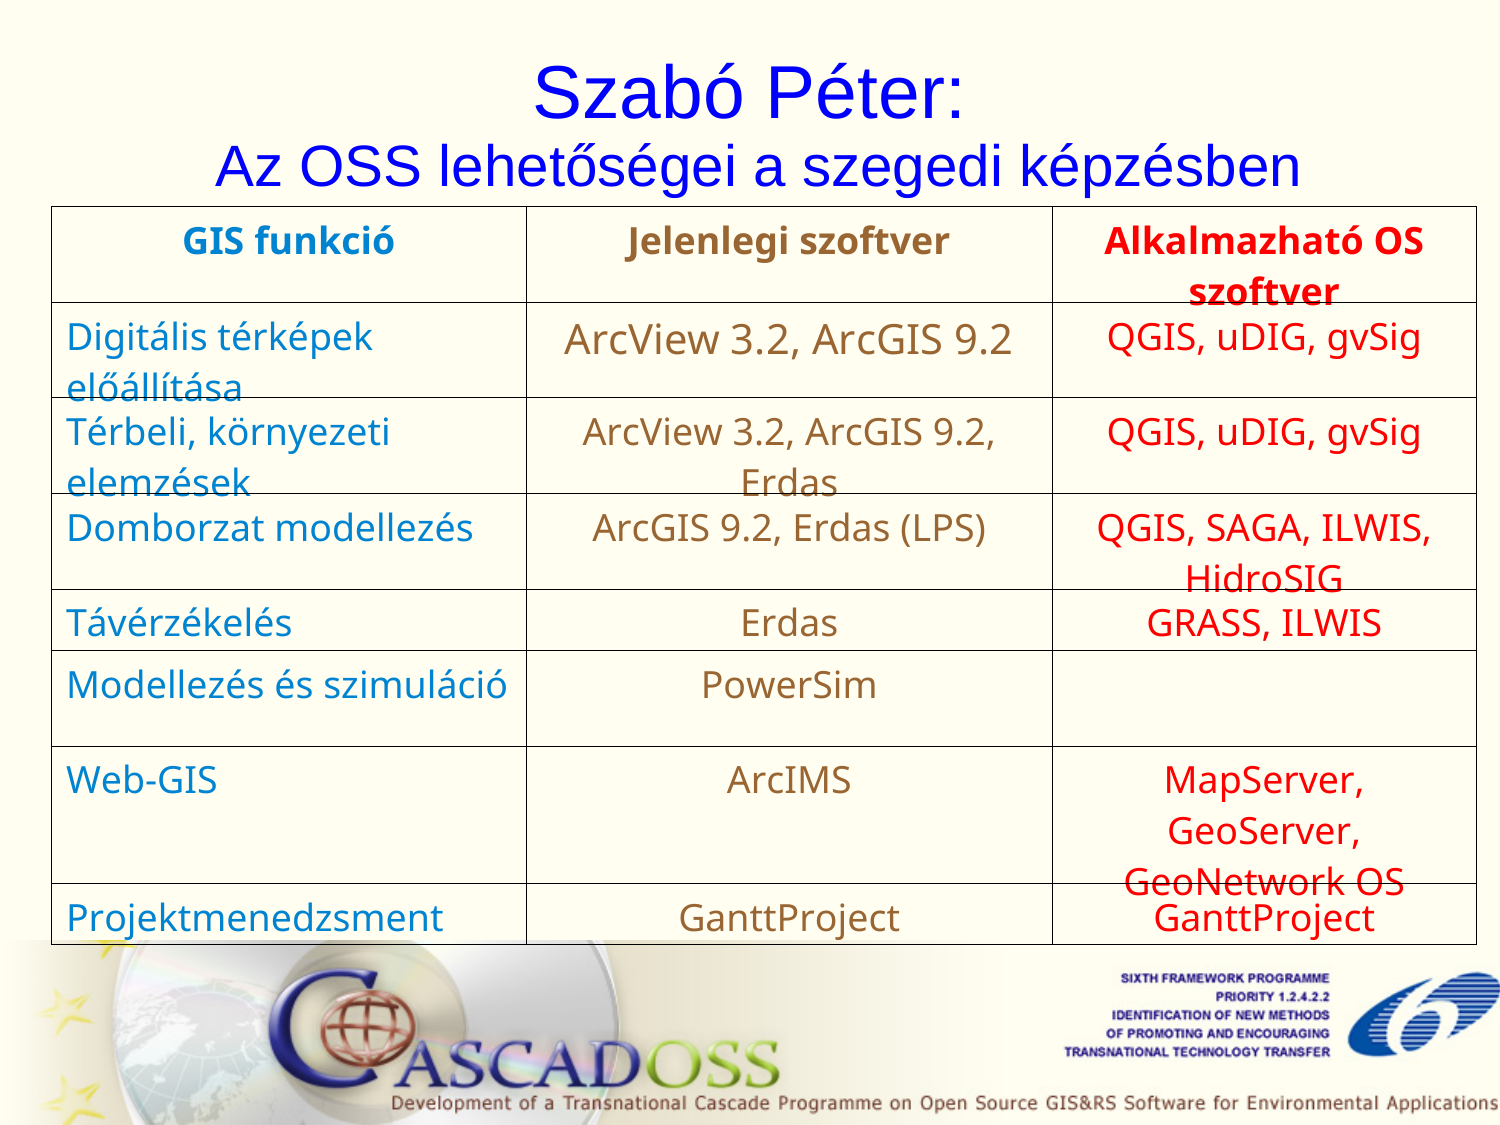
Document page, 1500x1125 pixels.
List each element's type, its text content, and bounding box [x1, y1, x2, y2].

text_box Web-GIS [52, 747, 526, 883]
text_box Alkalmazható OS szoftver [1053, 207, 1476, 302]
text_box ArcGIS 9.2, Erdas (LPS) [527, 494, 1052, 589]
text_box Projektmenedzsment [52, 884, 526, 944]
text_box QGIS, uDIG, gvSig [1053, 398, 1476, 493]
text_box Jelenlegi szoftver [527, 207, 1052, 302]
text_box ArcView 3.2, ArcGIS 9.2, Erdas [527, 398, 1052, 493]
text_box ArcView 3.2, ArcGIS 9.2 [527, 303, 1052, 397]
text_box PowerSim [527, 651, 1052, 746]
text_box GRASS, ILWIS [1053, 590, 1476, 650]
text_box Térbeli, környezeti elemzések [52, 398, 526, 493]
picture [0, 940, 1500, 1125]
text_box QGIS, SAGA, ILWIS, HidroSIG [1053, 494, 1476, 589]
text_box Erdas [527, 590, 1052, 650]
text_box MapServer, GeoServer, GeoNetwork OS [1053, 747, 1476, 883]
text_box Domborzat modellezés [52, 494, 526, 589]
text_box Digitális térképek előállítása [52, 303, 526, 397]
text_box Távérzékelés [52, 590, 526, 650]
text_box GIS funkció [52, 207, 526, 302]
text_box ArcIMS [527, 747, 1052, 883]
title Szabó Péter: Az OSS lehetőségei a szegedi képzésben [59, 42, 1461, 206]
text_box GanttProject [527, 884, 1052, 944]
text_box GanttProject [1053, 884, 1476, 944]
text_box QGIS, uDIG, gvSig [1053, 303, 1476, 397]
text_box Modellezés és szimuláció [52, 651, 526, 746]
